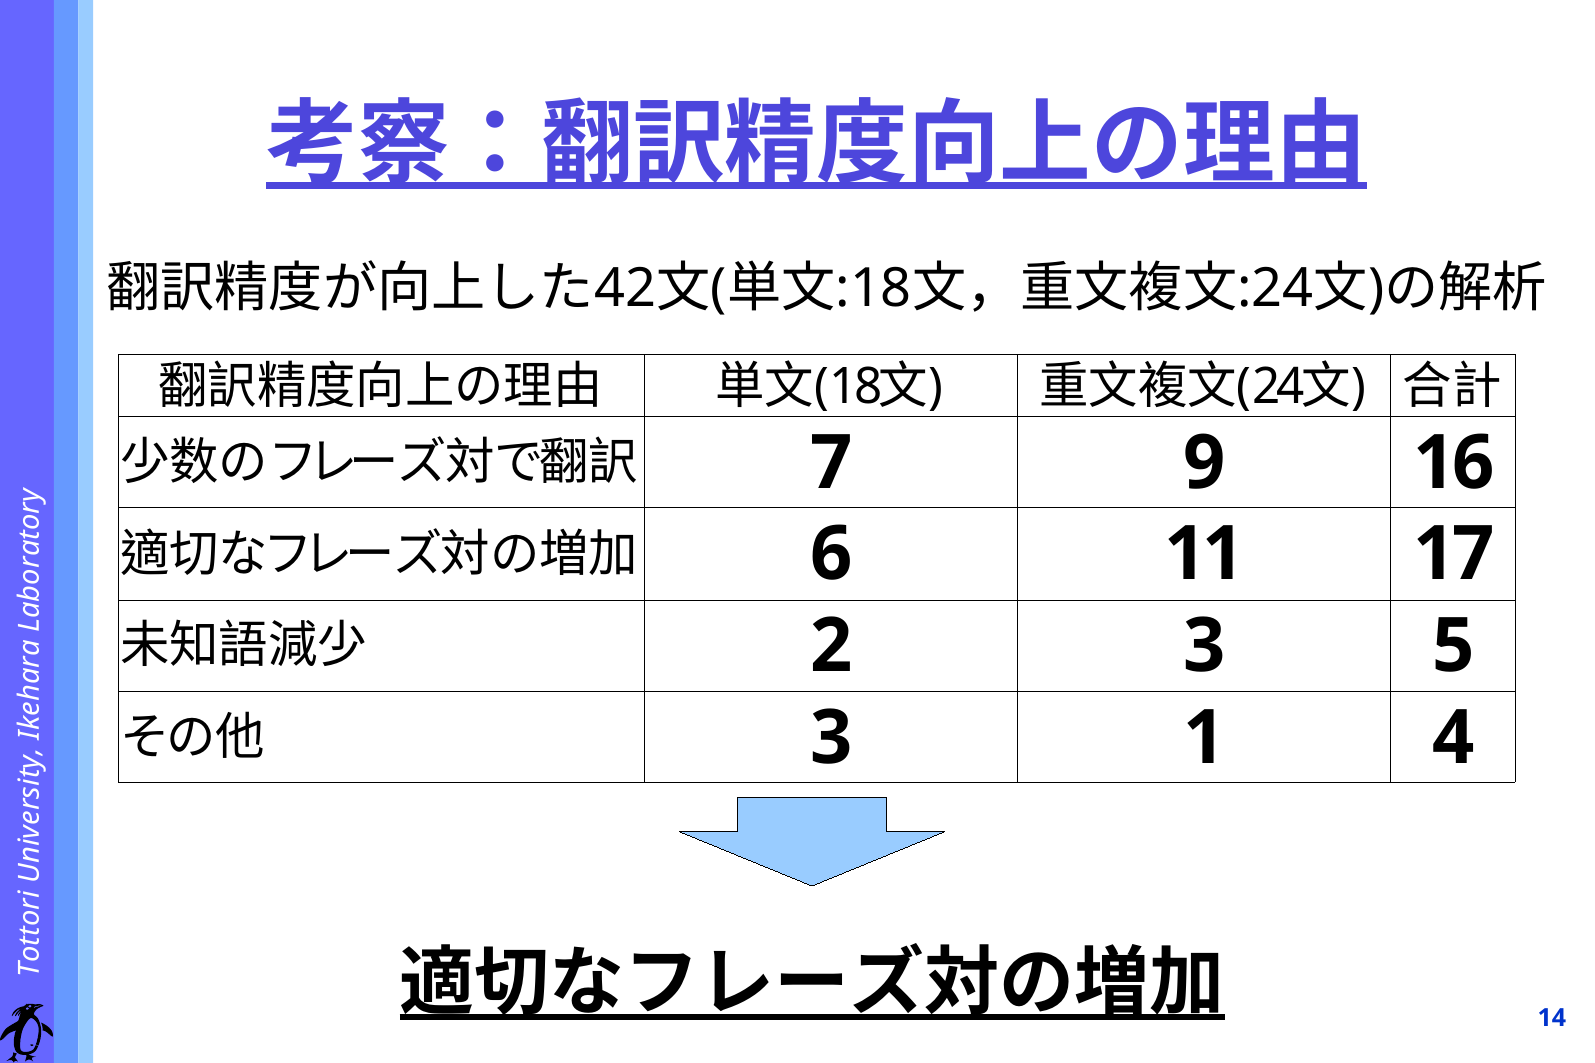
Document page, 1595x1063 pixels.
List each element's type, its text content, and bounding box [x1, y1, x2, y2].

chart [118, 354, 1517, 785]
text_box 適切なフレーズ対の増加 [265, 914, 1359, 1004]
text_box 翻訳精度が向上した42文(単文:18文，重文複文:24文)の解析 [88, 236, 1565, 306]
title 考察：翻訳精度向上の理由 [92, 24, 1542, 236]
text_box [679, 797, 945, 886]
